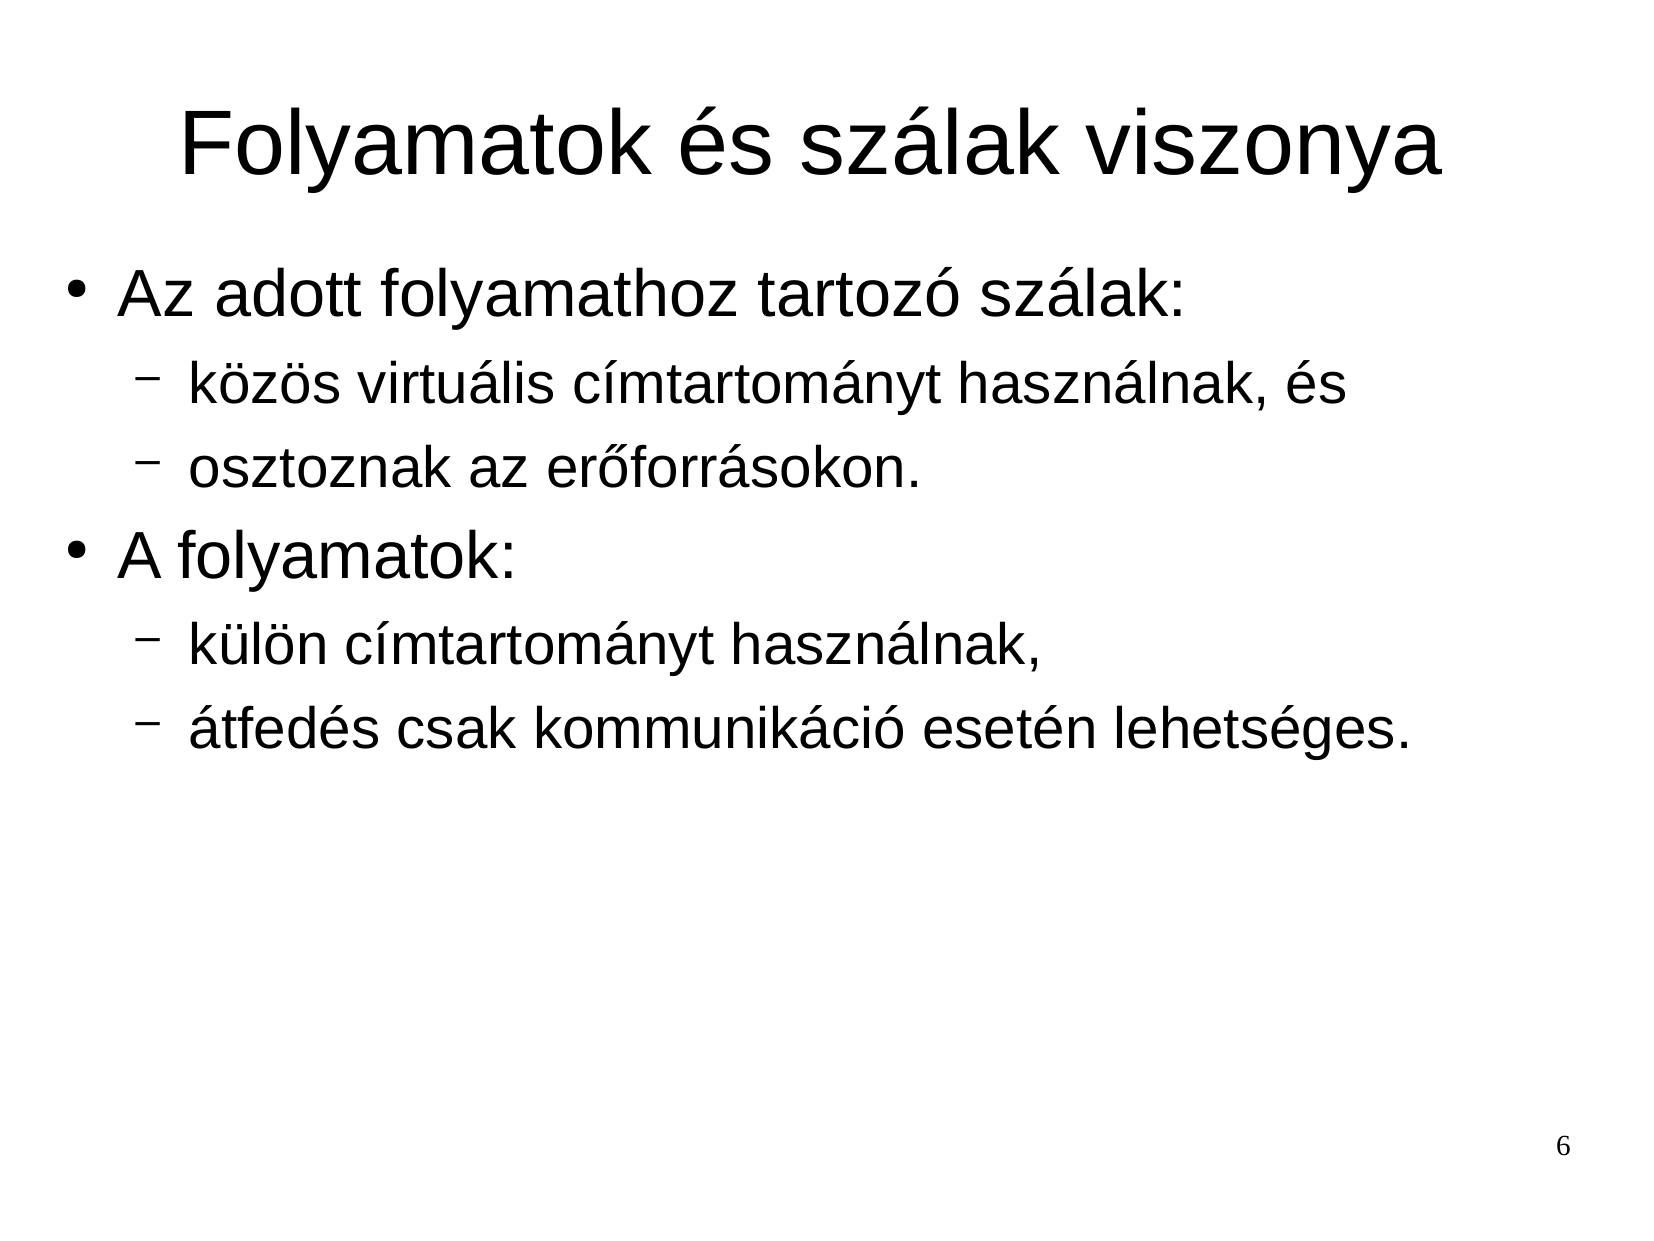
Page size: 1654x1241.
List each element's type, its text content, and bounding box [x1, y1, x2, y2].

list Az adott folyamathoz tartozó szálak: közös virtuális címtartományt használnak, és osztoznak az erőforrásokon. A folyamatok: külön címtartományt használnak, átfedés csak kommunikáció esetén lehetséges. [32, 242, 1622, 1167]
title Folyamatok és szálak viszonya [45, 34, 1543, 241]
